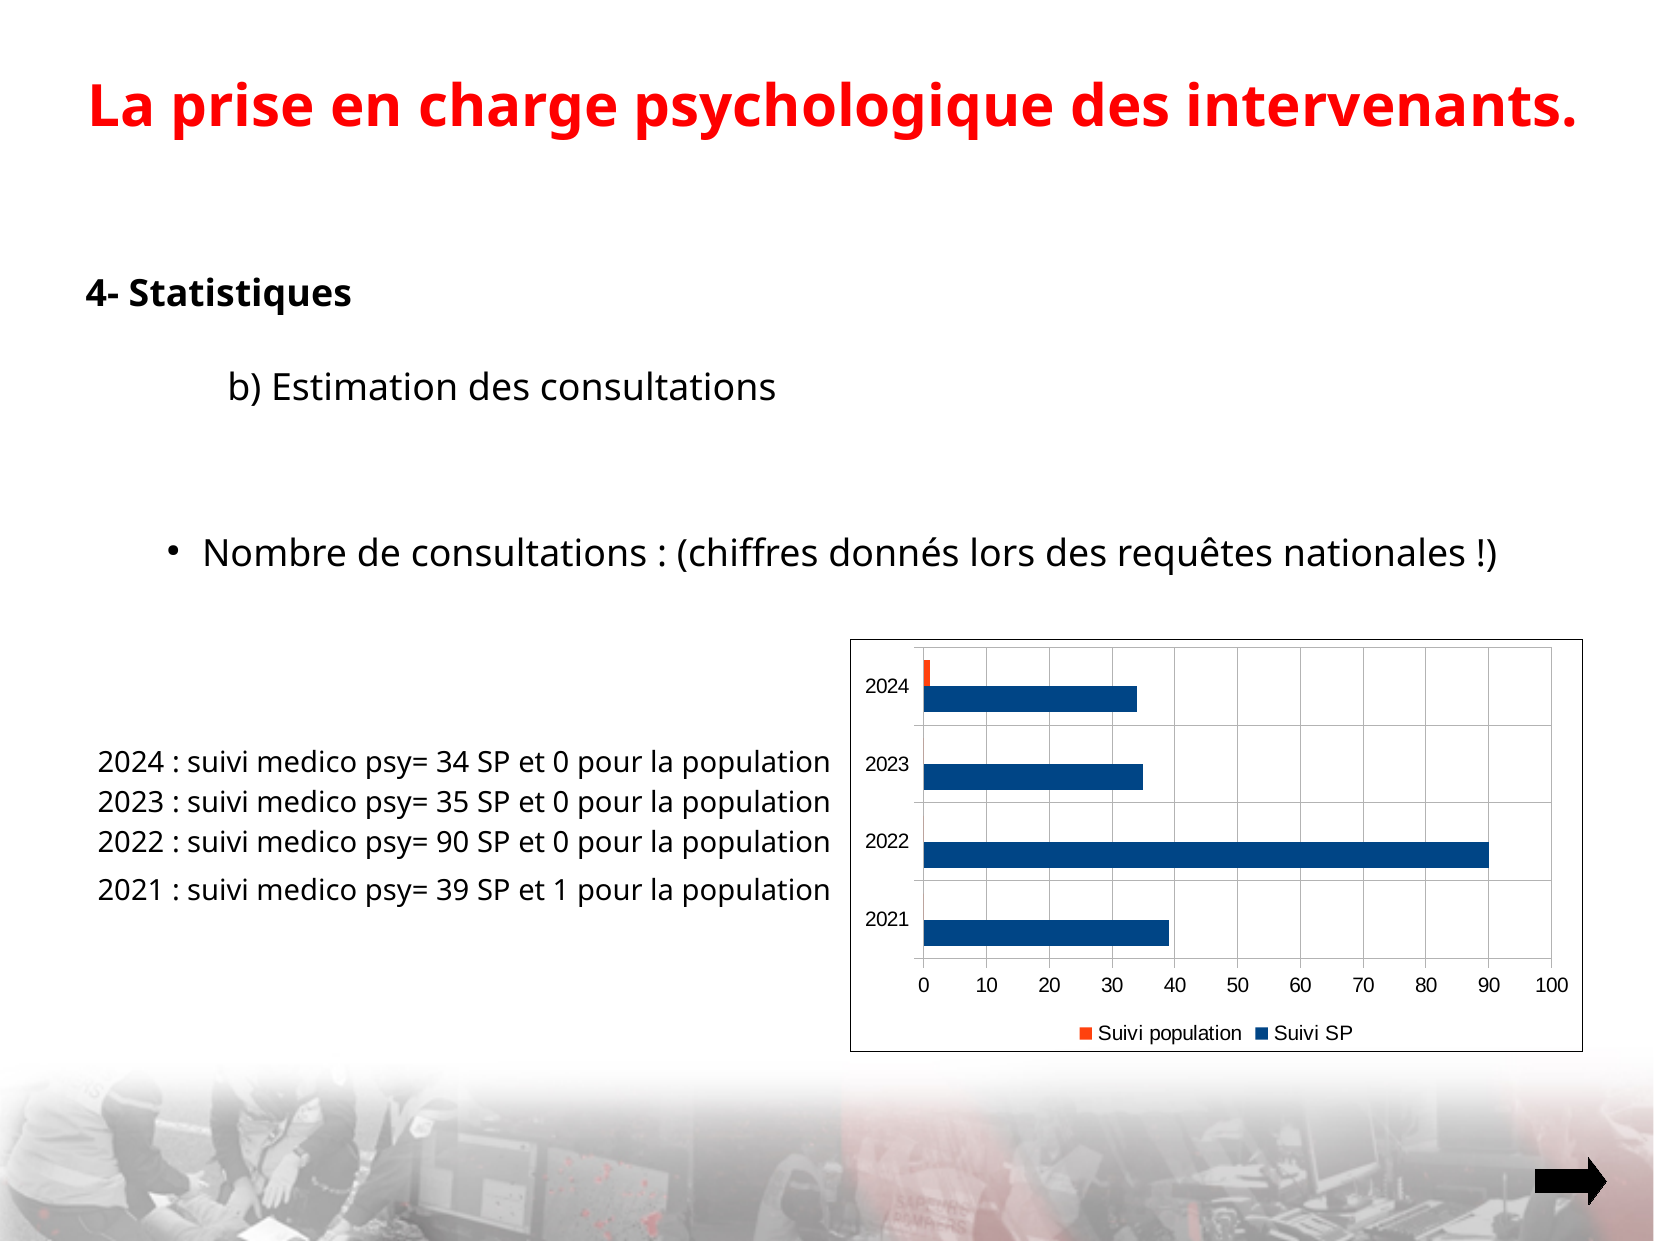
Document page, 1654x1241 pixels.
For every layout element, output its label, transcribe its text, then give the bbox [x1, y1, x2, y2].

text_box b) Estimation des consultations [70, 353, 1595, 414]
text_box [1535, 1157, 1607, 1205]
chart [850, 639, 1583, 1052]
title La prise en charge psychologique des intervenants. [35, 41, 1630, 166]
text_box 4- Statistiques [70, 258, 1595, 319]
text_box 2024 : suivi medico psy= 34 SP et 0 pour la population 2023 : suivi medico psy= 35 SP et 0 pour la population 2022 : suivi medico psy= 90 SP et 0 pour la population 2021 : suivi medico psy= 39 SP et 1 pour la population [47, 694, 934, 981]
picture [0, 2, 1654, 1241]
text_box Nombre de consultations : (chiffres donnés lors des requêtes nationales !) [35, 518, 1630, 579]
